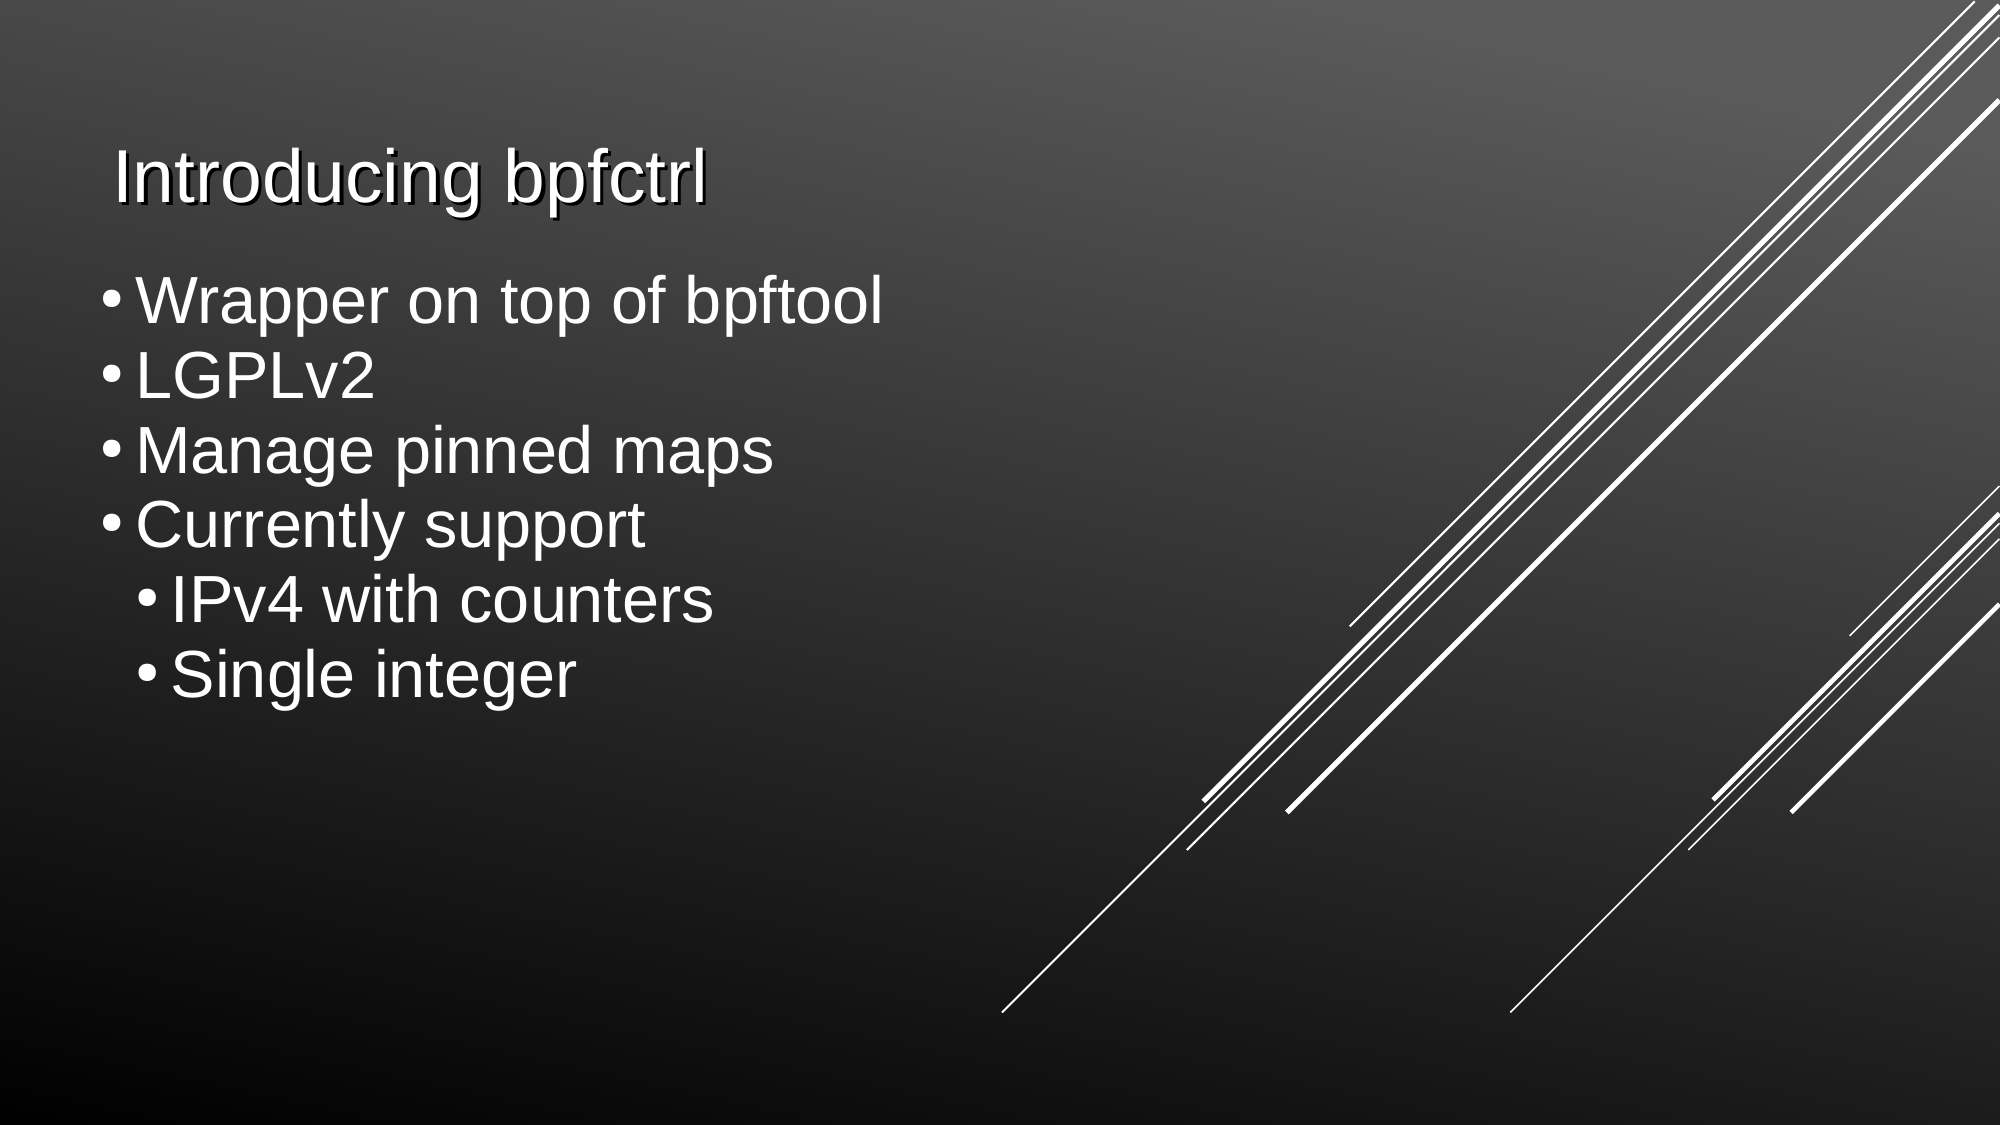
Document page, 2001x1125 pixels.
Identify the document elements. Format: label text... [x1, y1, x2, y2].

title Introducing bpfctrl [112, 112, 1621, 240]
subtitle Wrapper on top of bpftool LGPLv2 Manage pinned maps Currently support IPv4 with counters Single integer [99, 263, 1900, 916]
